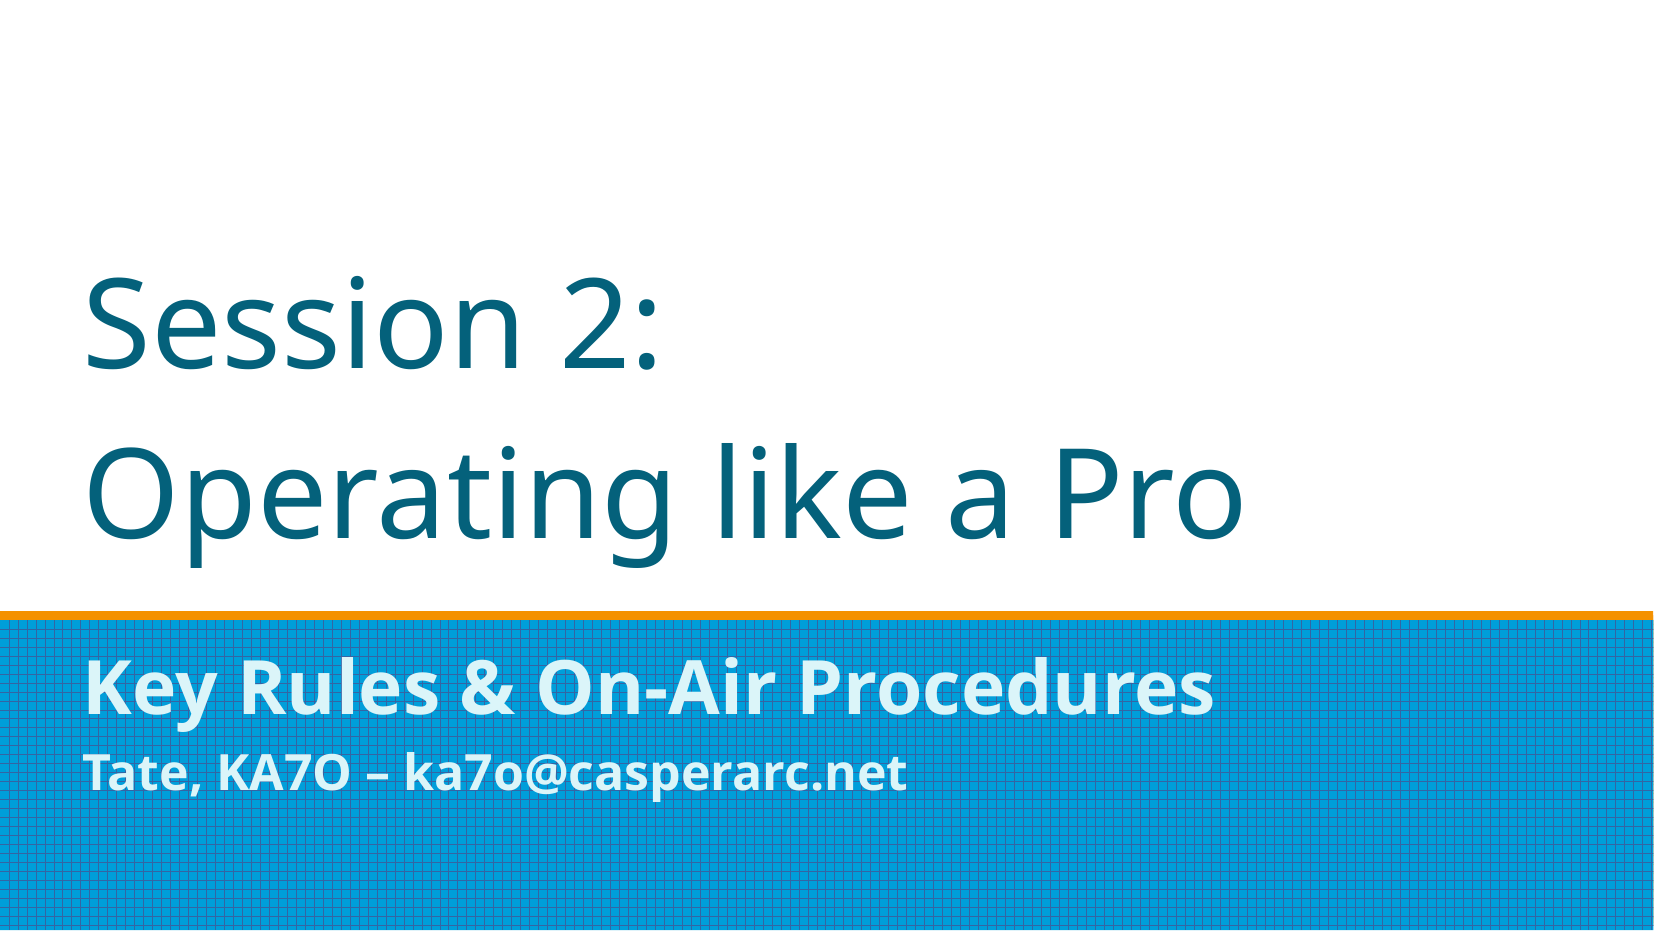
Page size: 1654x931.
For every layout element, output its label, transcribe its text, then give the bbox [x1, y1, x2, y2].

title Session 2: Operating like a Pro [82, 44, 1571, 576]
subtitle Key Rules & On-Air Procedures Tate, KA7O – ka7o@casperarc.net [82, 634, 1571, 827]
